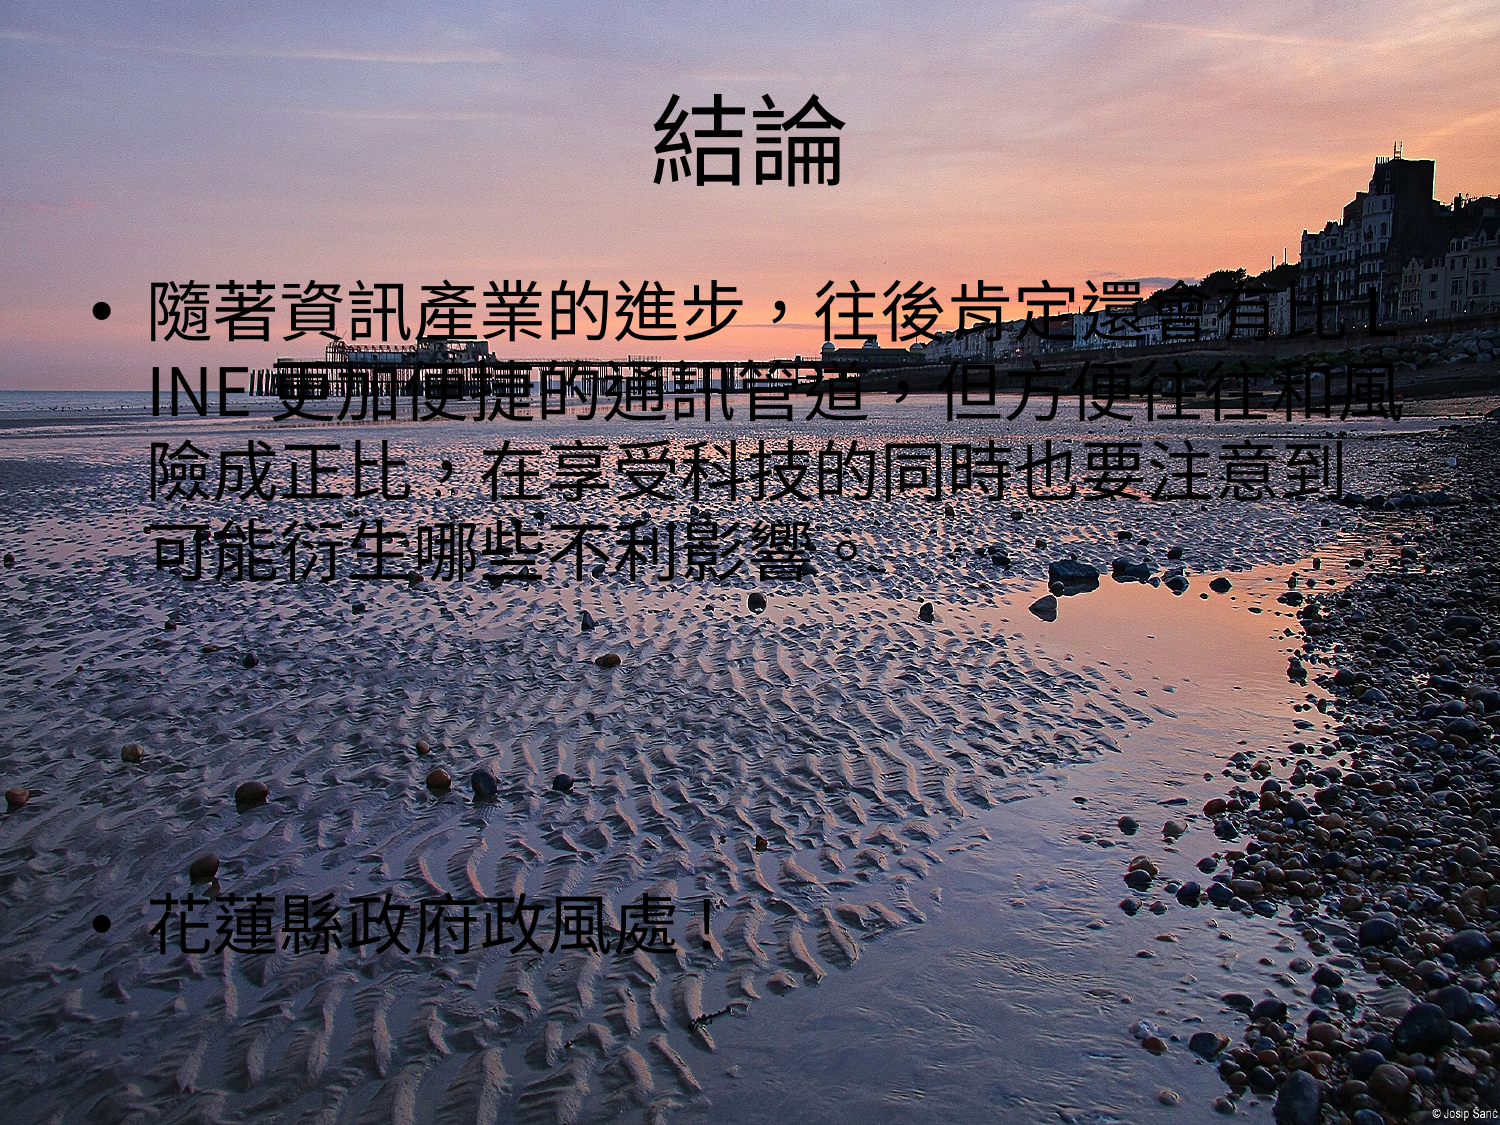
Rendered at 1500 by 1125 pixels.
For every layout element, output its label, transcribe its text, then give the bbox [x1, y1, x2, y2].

title 結論 [75, 45, 1425, 233]
picture [0, 0, 1500, 1125]
list 隨著資訊產業的進步，往後肯定還會有比LINE更加便捷的通訊管道，但方便往往和風險成正比，在享受科技的同時也要注意到可能衍生哪些不利影響。 花蓮縣政府政風處! [75, 262, 1425, 1005]
